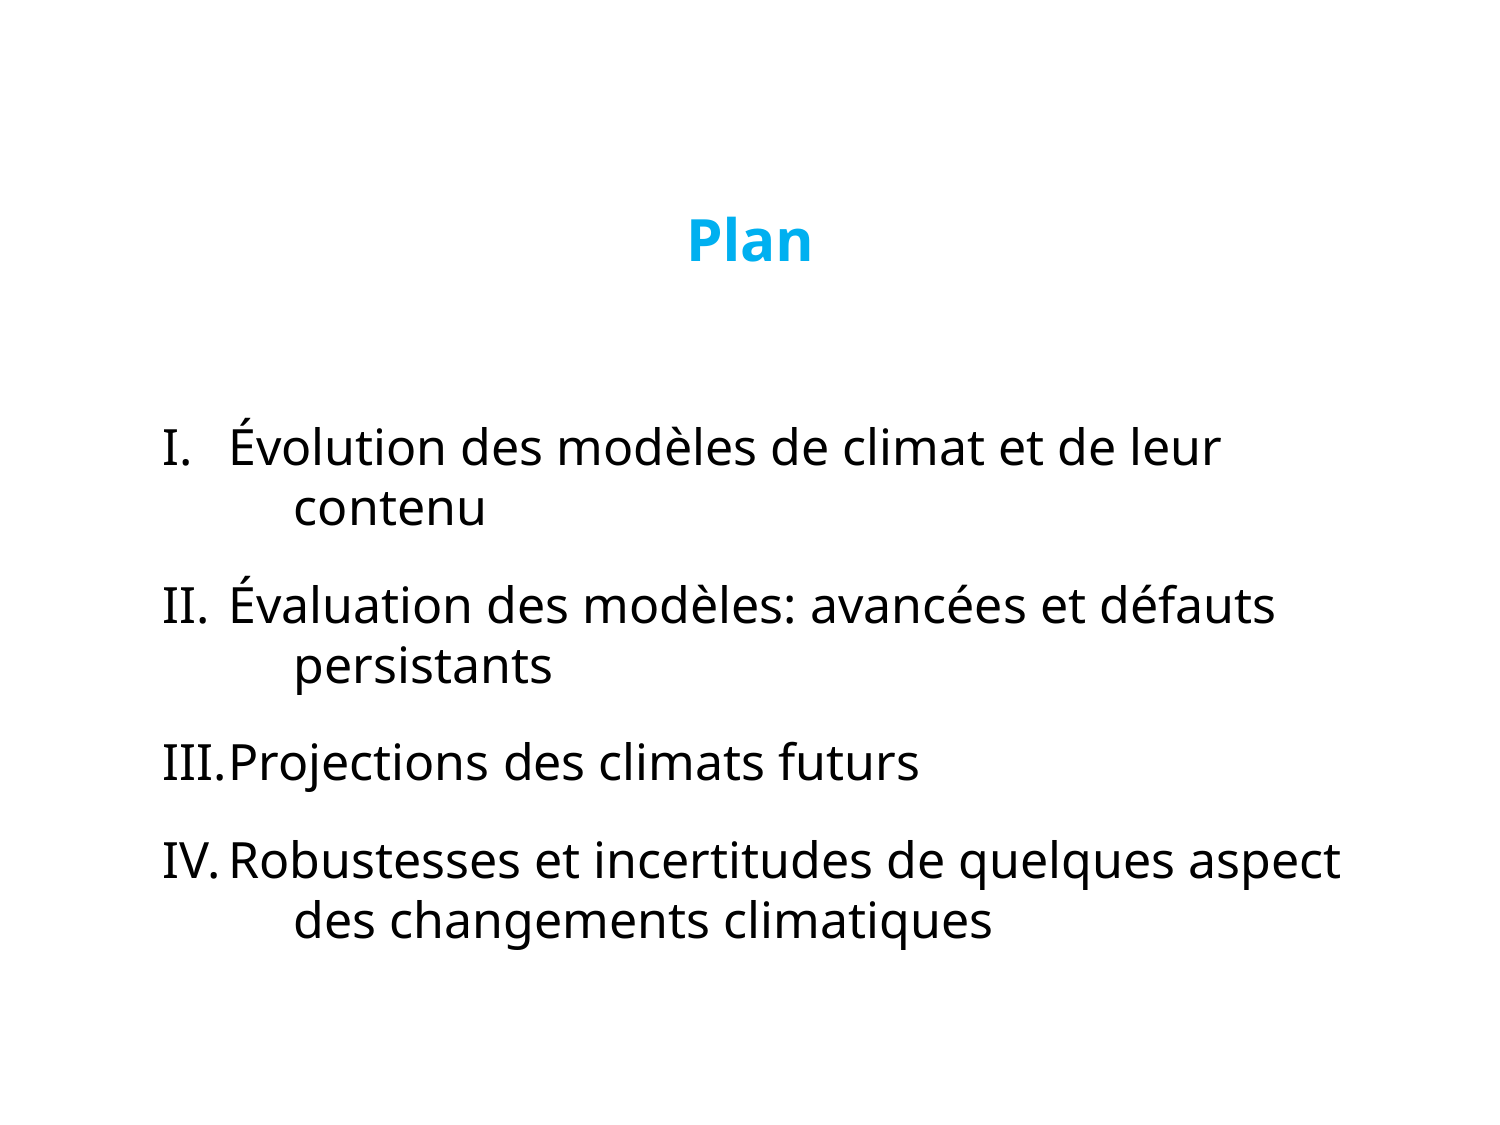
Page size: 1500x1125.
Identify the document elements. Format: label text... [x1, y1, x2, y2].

text_box Plan [53, 199, 1447, 353]
text_box Évolution des modèles de climat et de leur contenu Évaluation des modèles: avancées et défauts persistants Projections des climats futurs Robustesses et incertitudes de quelques aspect des changements climatiques [147, 408, 1365, 962]
